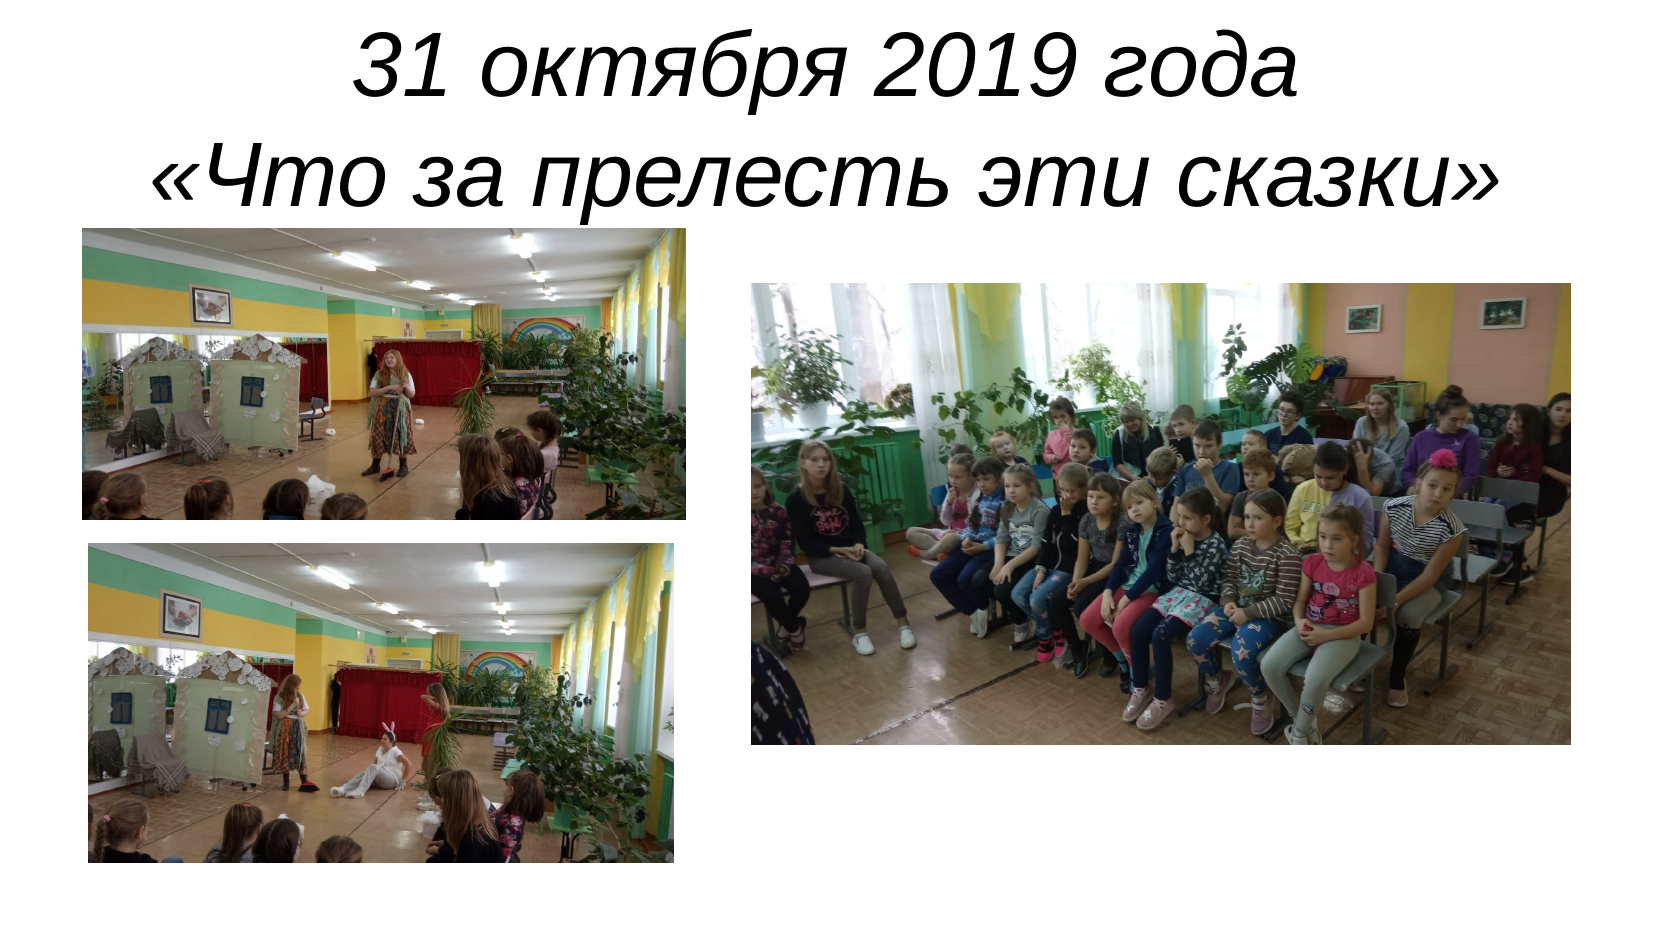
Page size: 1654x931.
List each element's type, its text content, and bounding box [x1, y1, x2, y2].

picture [88, 543, 674, 863]
picture [751, 283, 1571, 745]
title 31 октября 2019 года «Что за прелесть эти сказки» [82, 0, 1571, 240]
picture [82, 228, 686, 520]
